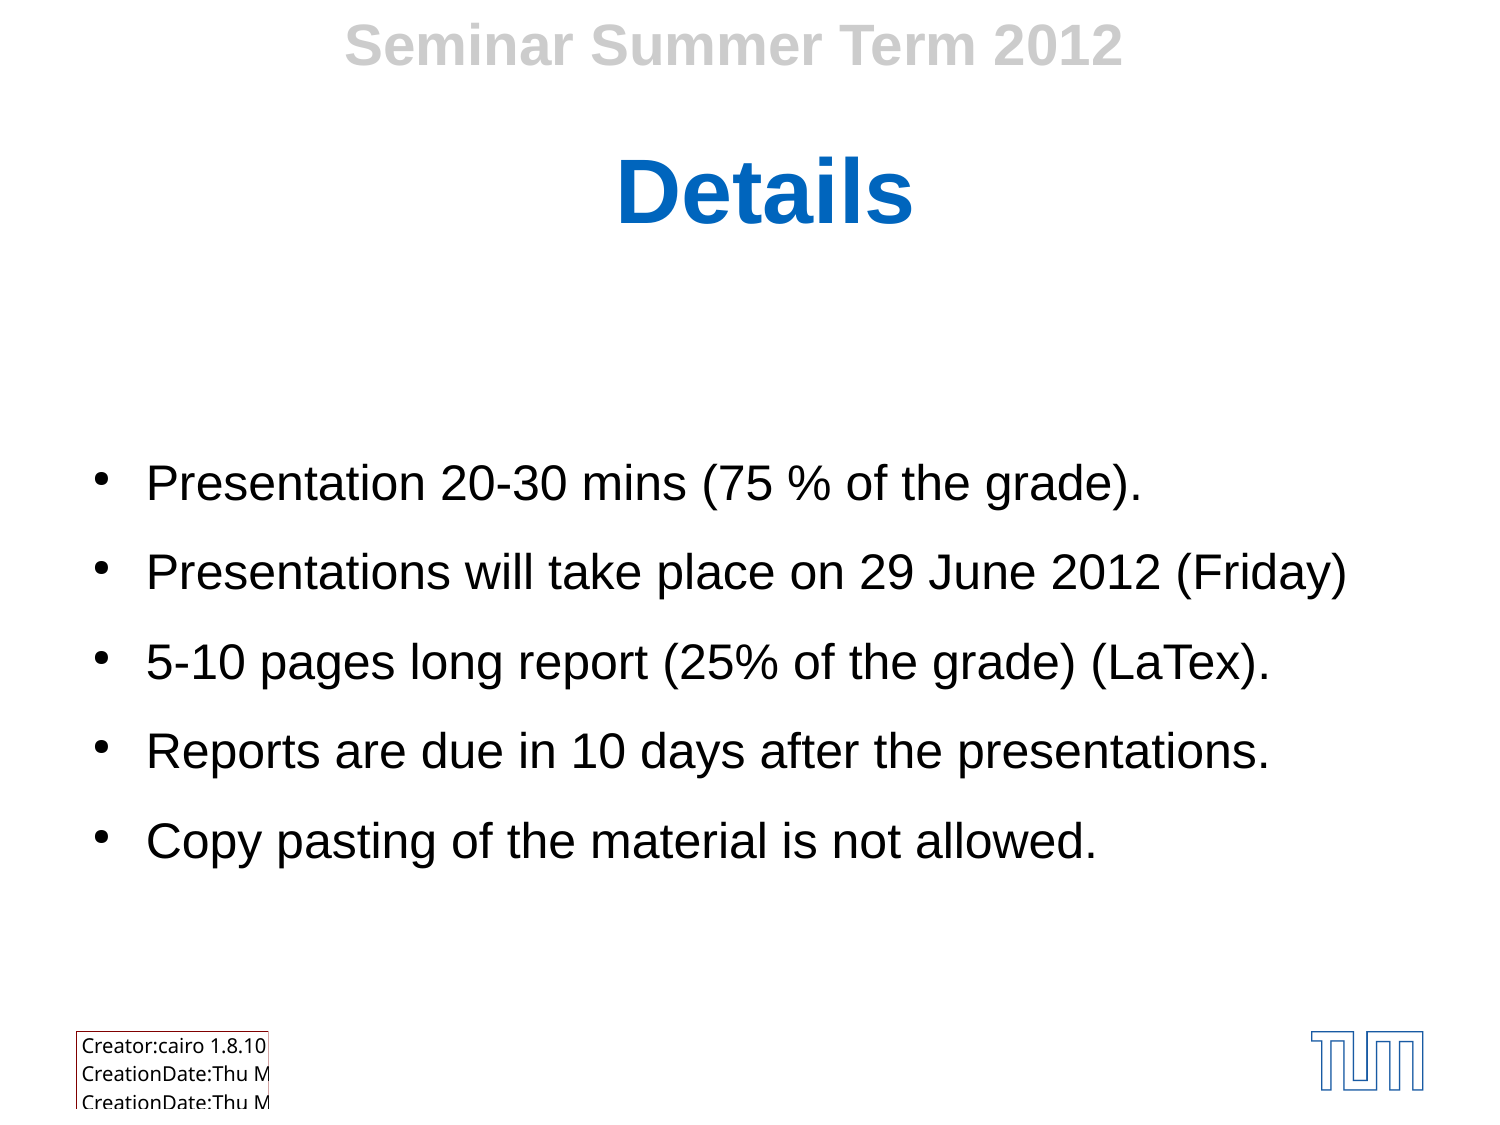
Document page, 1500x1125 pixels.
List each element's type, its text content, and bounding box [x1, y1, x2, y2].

picture [1281, 1001, 1453, 1120]
list Presentation 20-30 mins (75 % of the grade). Presentations will take place on 29 June 2012 (Friday) 5-10 pages long report (25% of the grade) (LaTex). Reports are due in 10 days after the presentations. Copy pasting of the material is not allowed. [75, 450, 1426, 1006]
title Details [75, 124, 1457, 291]
title Seminar Summer Term 2012 [43, 0, 1426, 76]
